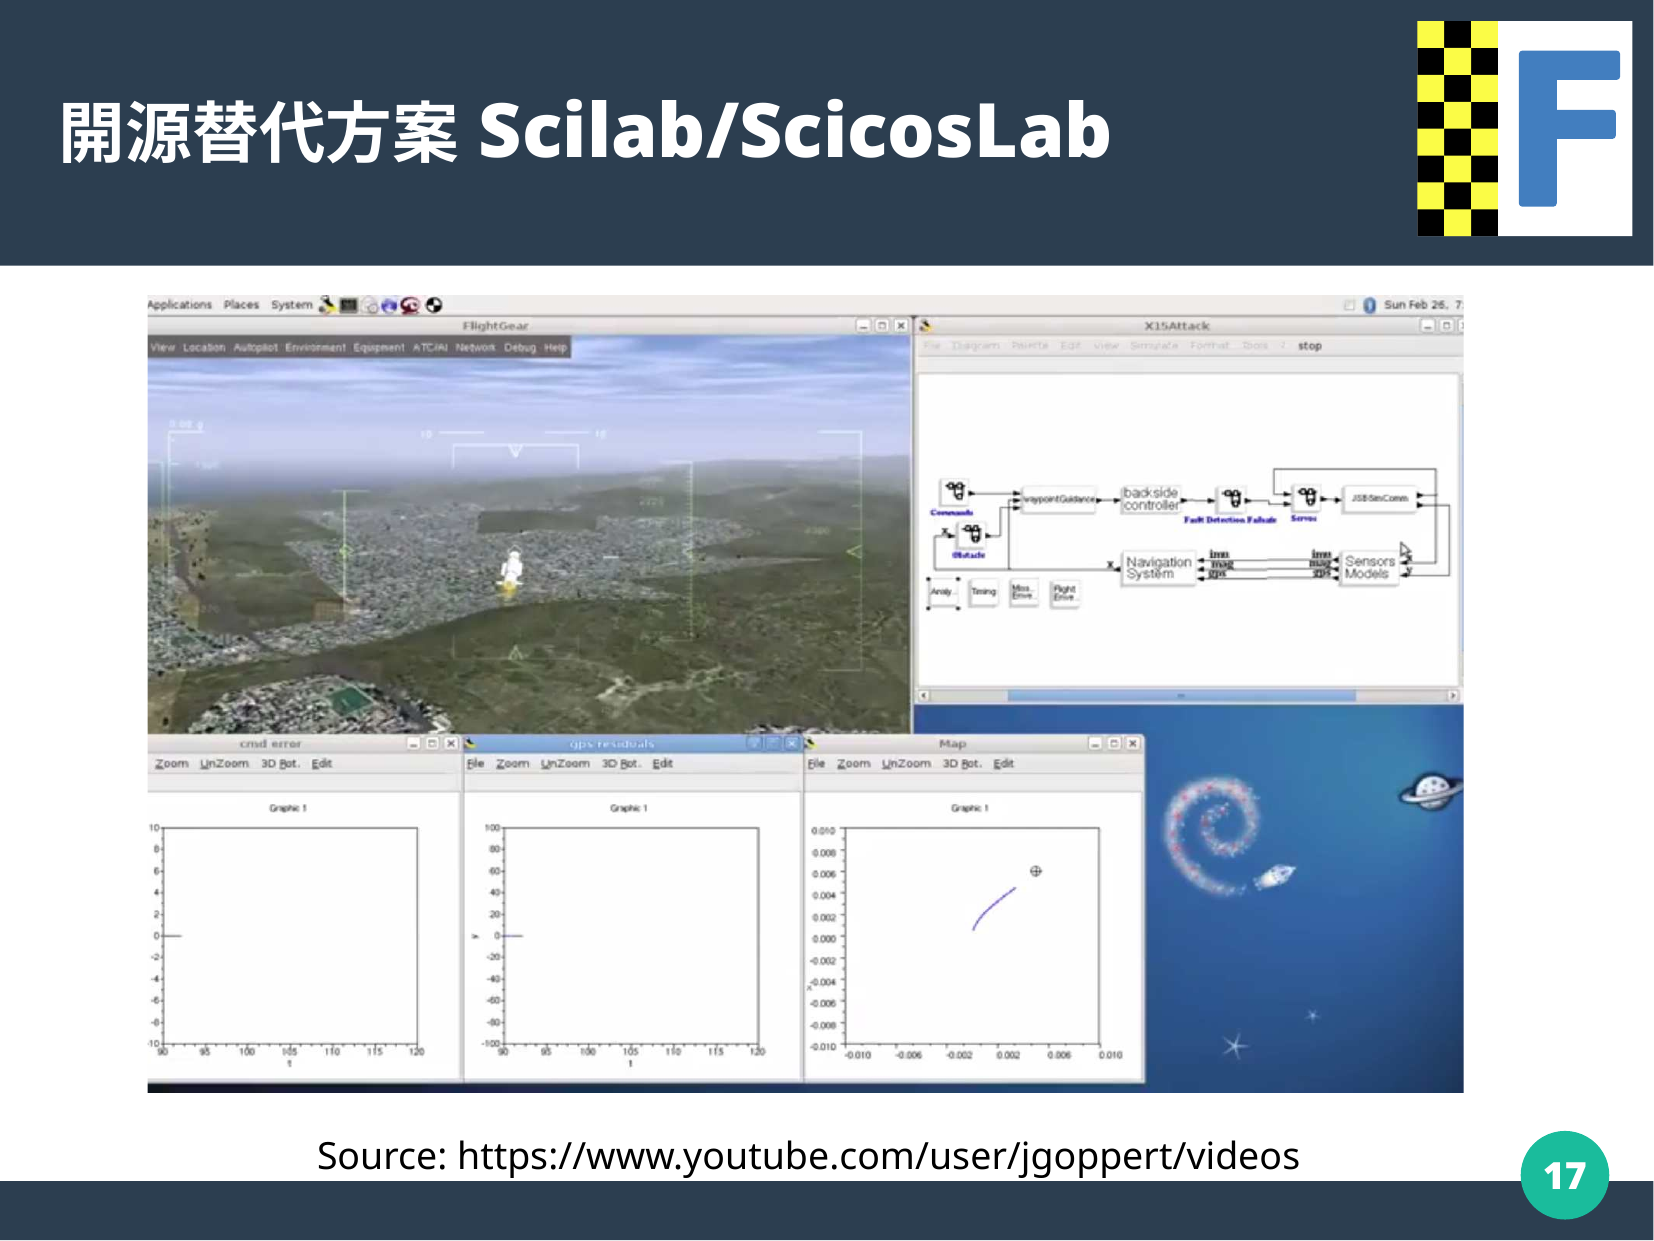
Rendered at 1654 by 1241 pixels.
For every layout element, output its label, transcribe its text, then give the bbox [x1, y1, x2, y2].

title 開源替代方案Scilab/ScicosLab [59, 49, 1595, 207]
picture [147, 295, 1464, 1093]
text_box Source: https://www.youtube.com/user/jgoppert/videos [266, 1122, 1367, 1185]
